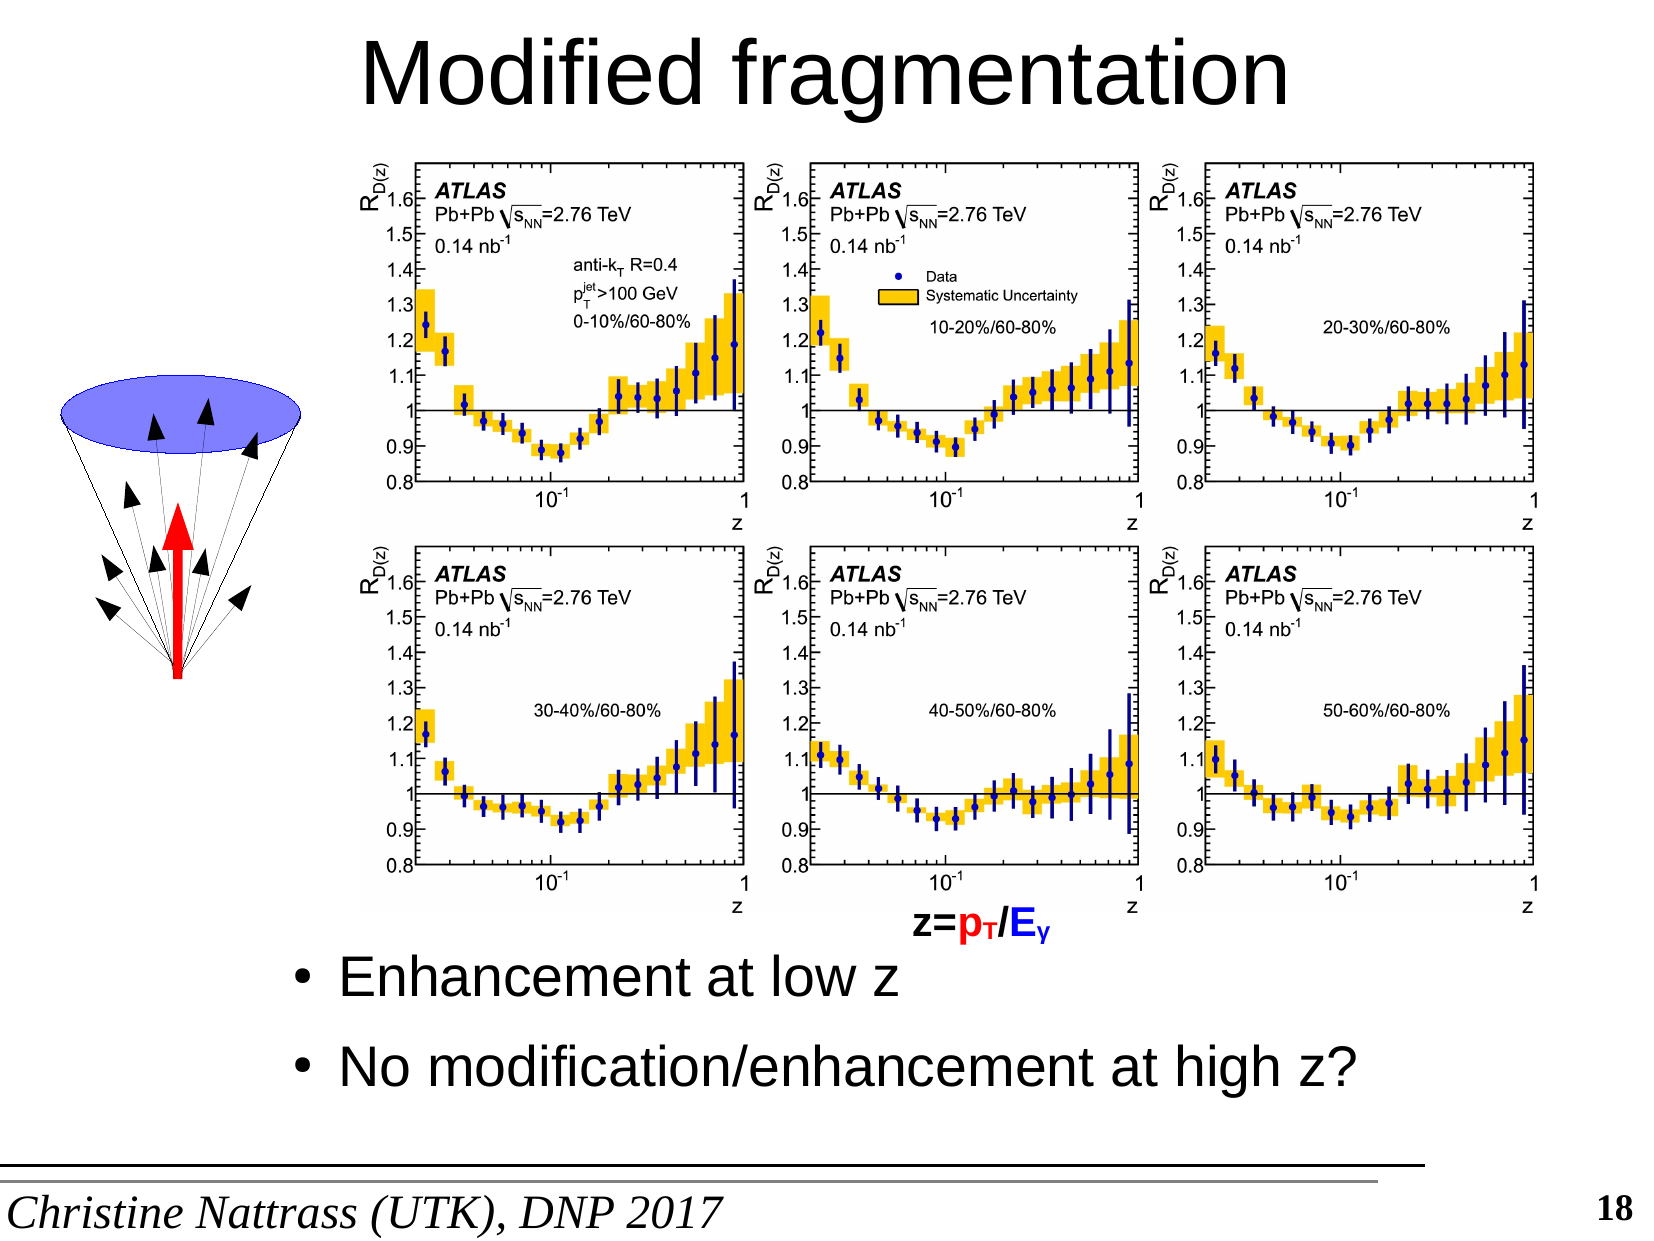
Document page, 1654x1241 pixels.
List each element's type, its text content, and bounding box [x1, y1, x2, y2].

text_box [60, 375, 301, 454]
text_box z=pT/Eγ [897, 891, 1066, 967]
picture [360, 162, 1537, 913]
title Modified fragmentation [82, 8, 1571, 138]
list Enhancement at low z No modification/enhancement at high z? [277, 945, 1422, 1101]
